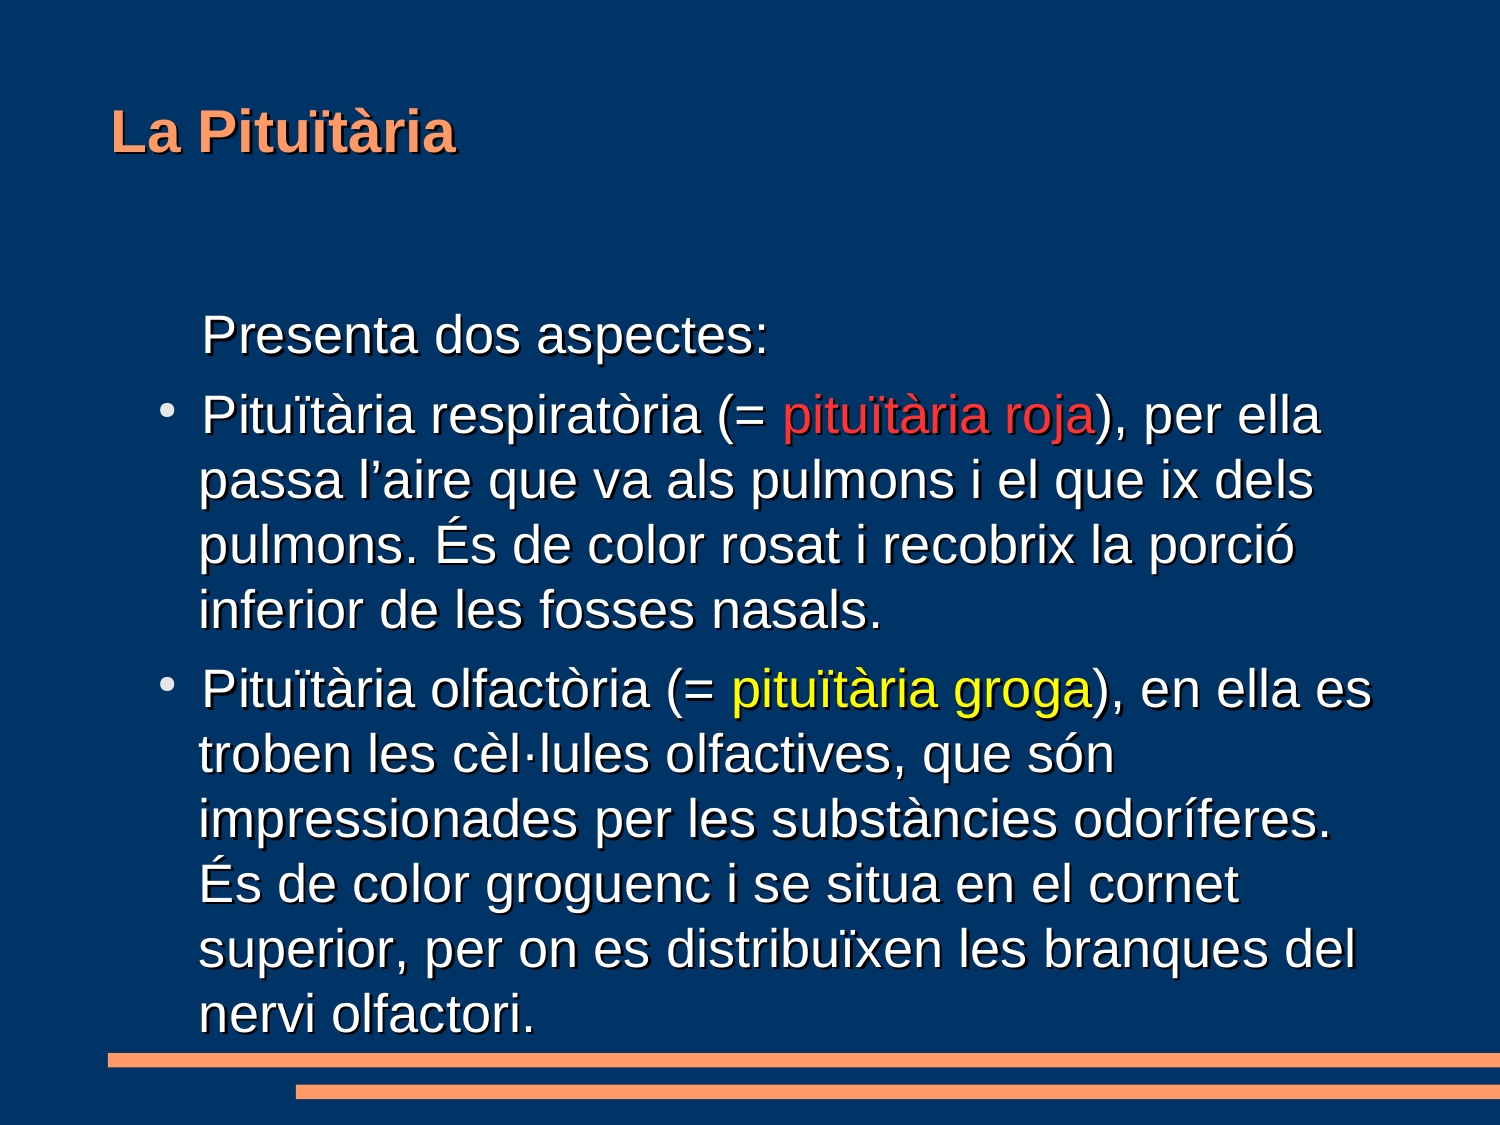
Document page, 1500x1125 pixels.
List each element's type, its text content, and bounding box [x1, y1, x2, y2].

list Presenta dos aspectes: Pituïtària respiratòria (= pituïtària roja), per ella passa l’aire que va als pulmons i el que ix dels pulmons. És de color rosat i recobrix la porció inferior de les fosses nasals. Pituïtària olfactòria (= pituïtària groga), en ella es troben les cèl·lules olfactives, que són impressionades per les substàncies odoríferes. És de color groguenc i se situa en el cornet superior, per on es distribuïxen les branques del nervi olfactori. [110, 292, 1416, 1051]
title La Pituïtària [110, 41, 1392, 230]
